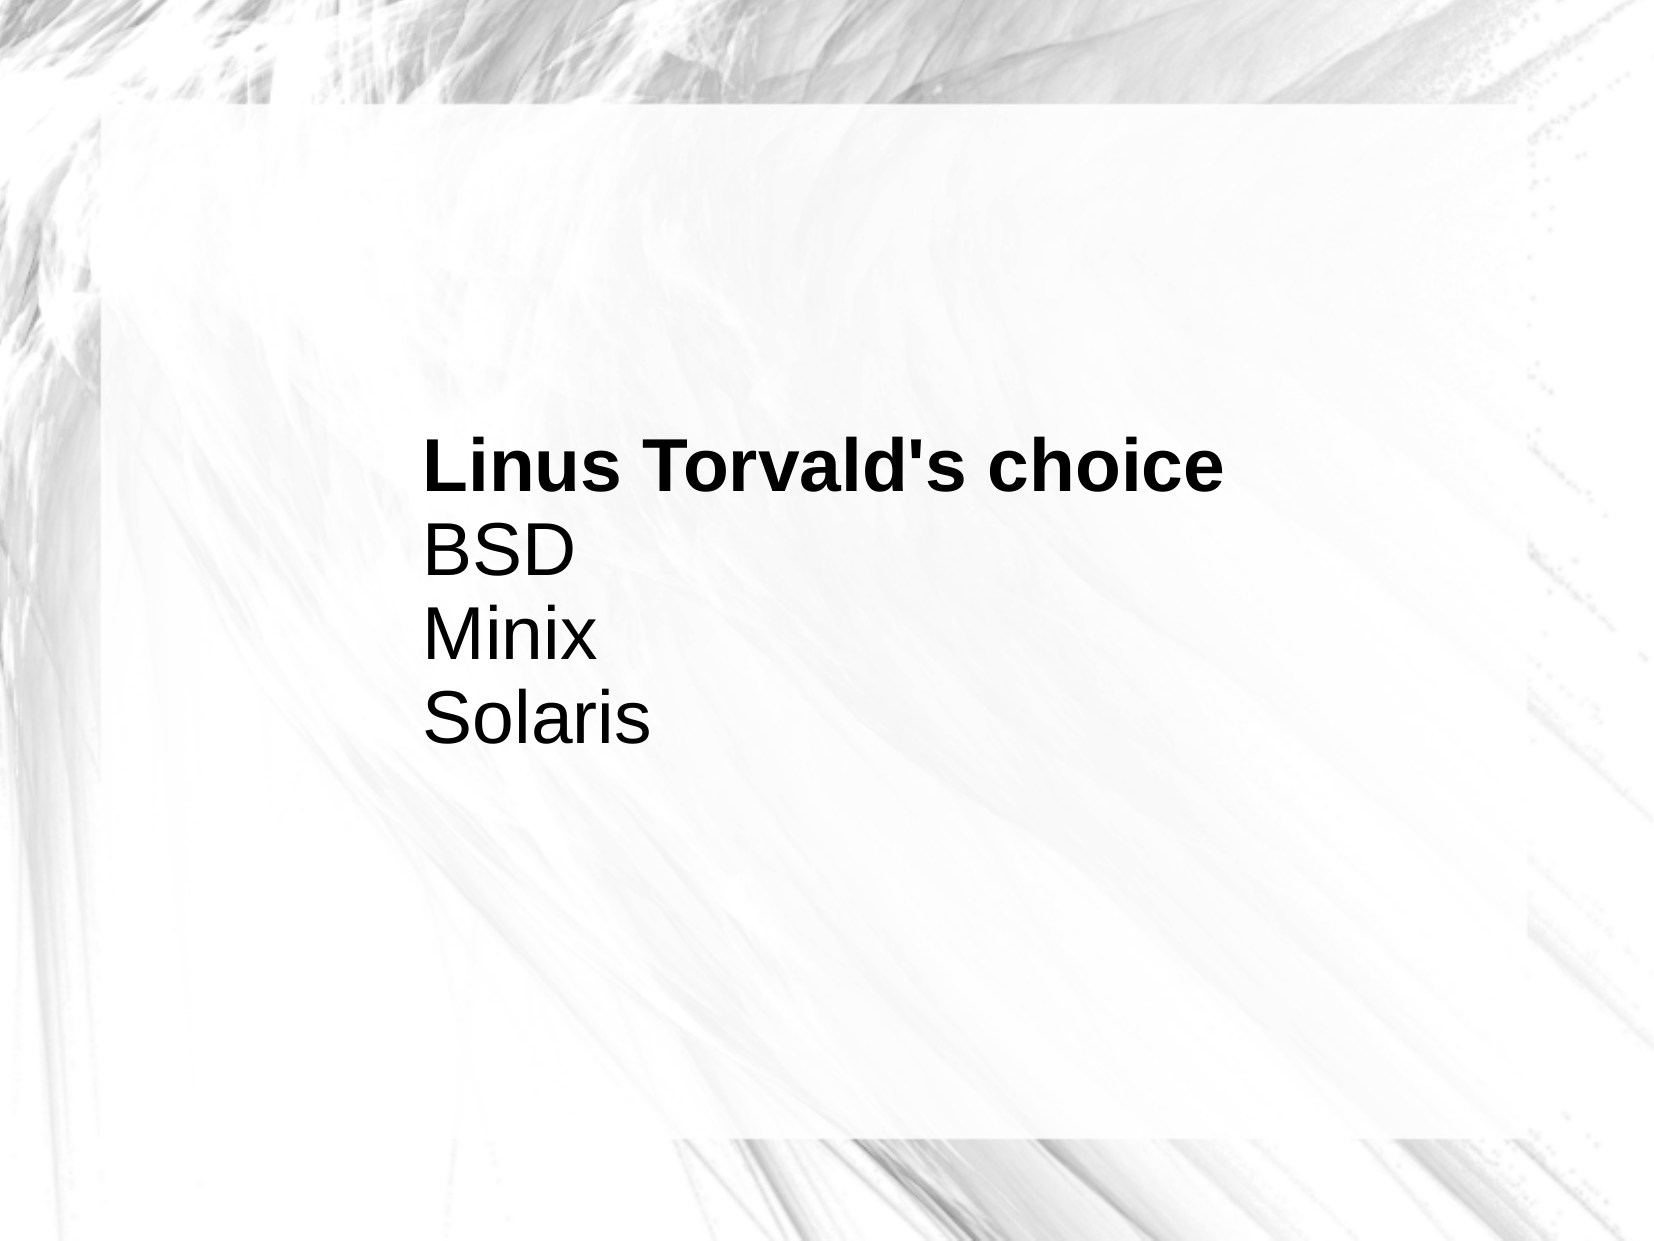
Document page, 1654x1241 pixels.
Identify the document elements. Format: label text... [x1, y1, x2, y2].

picture [0, 0, 1654, 1241]
text_box Linus Torvald's choice BSD Minix Solaris [407, 416, 1242, 732]
